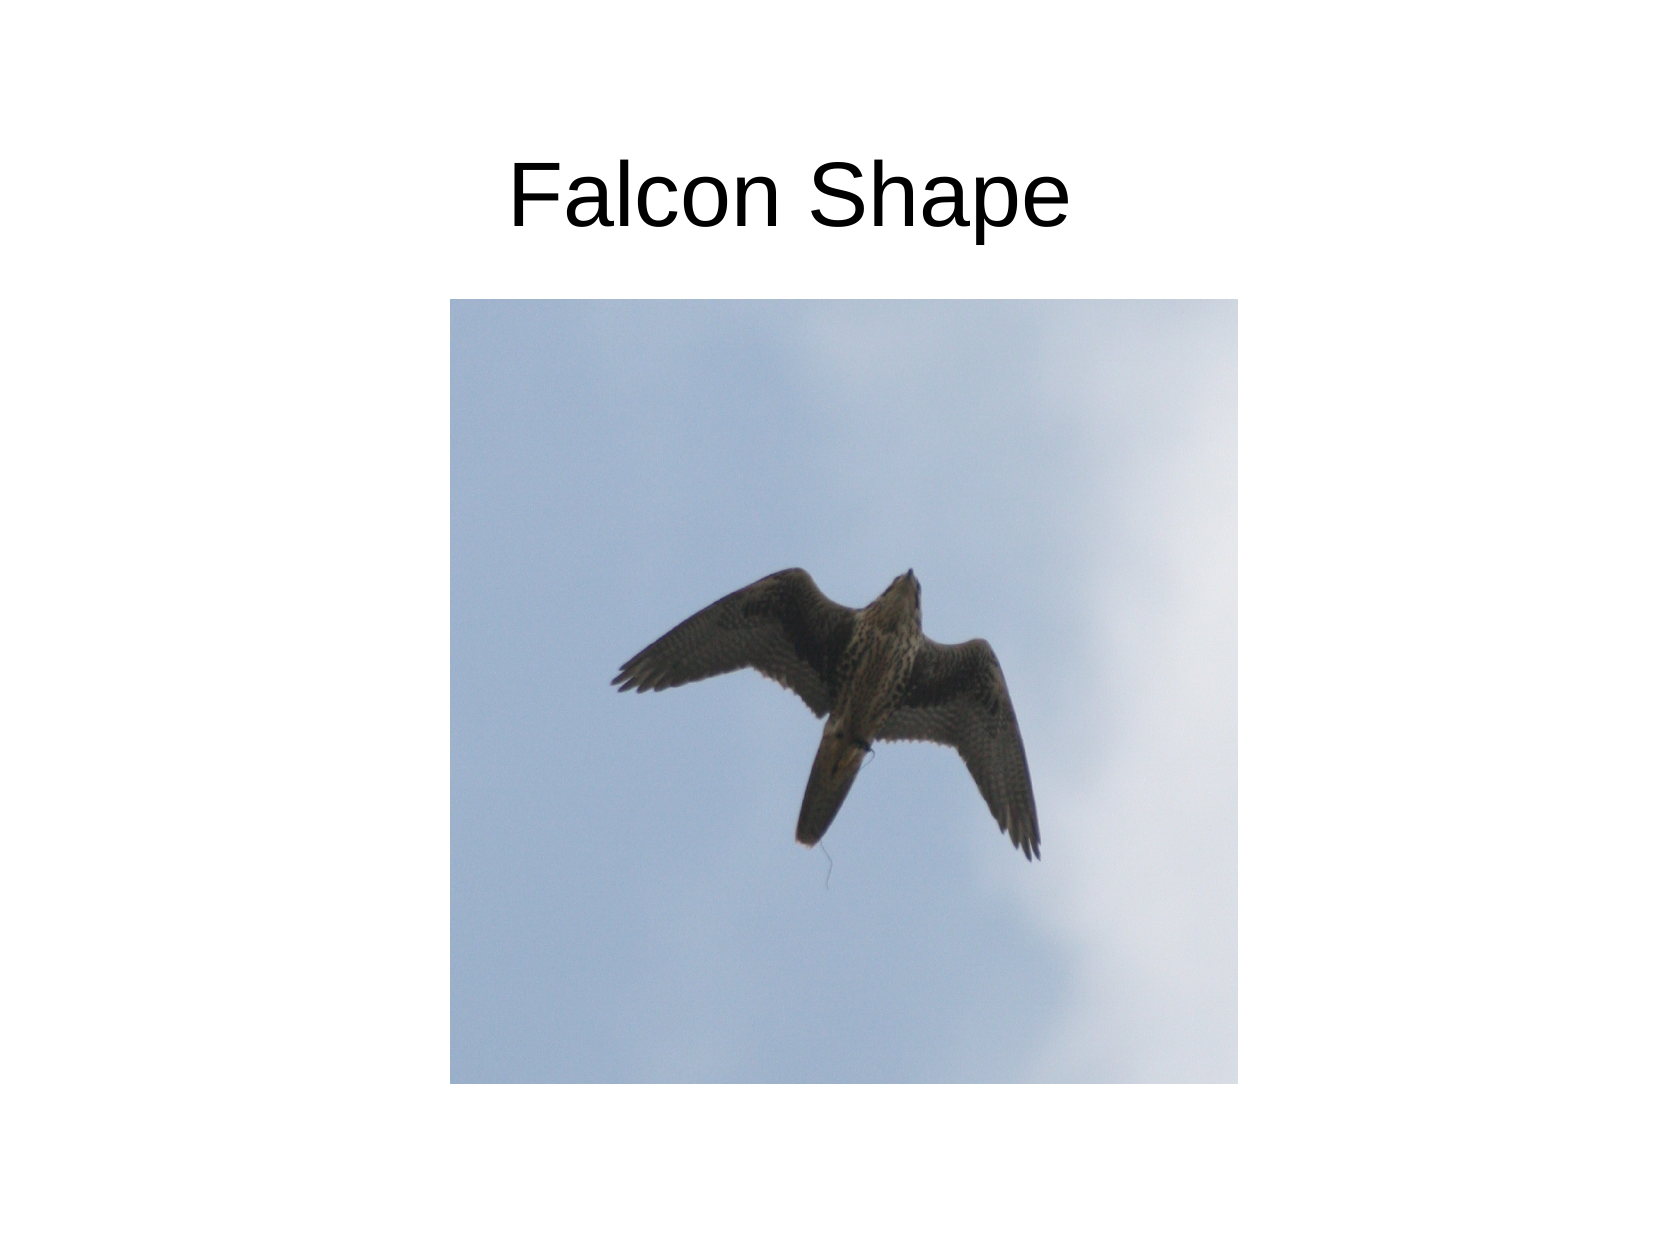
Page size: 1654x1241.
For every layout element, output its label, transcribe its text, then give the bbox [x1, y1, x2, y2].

picture [450, 299, 1238, 1084]
title Falcon Shape [118, 37, 1463, 246]
